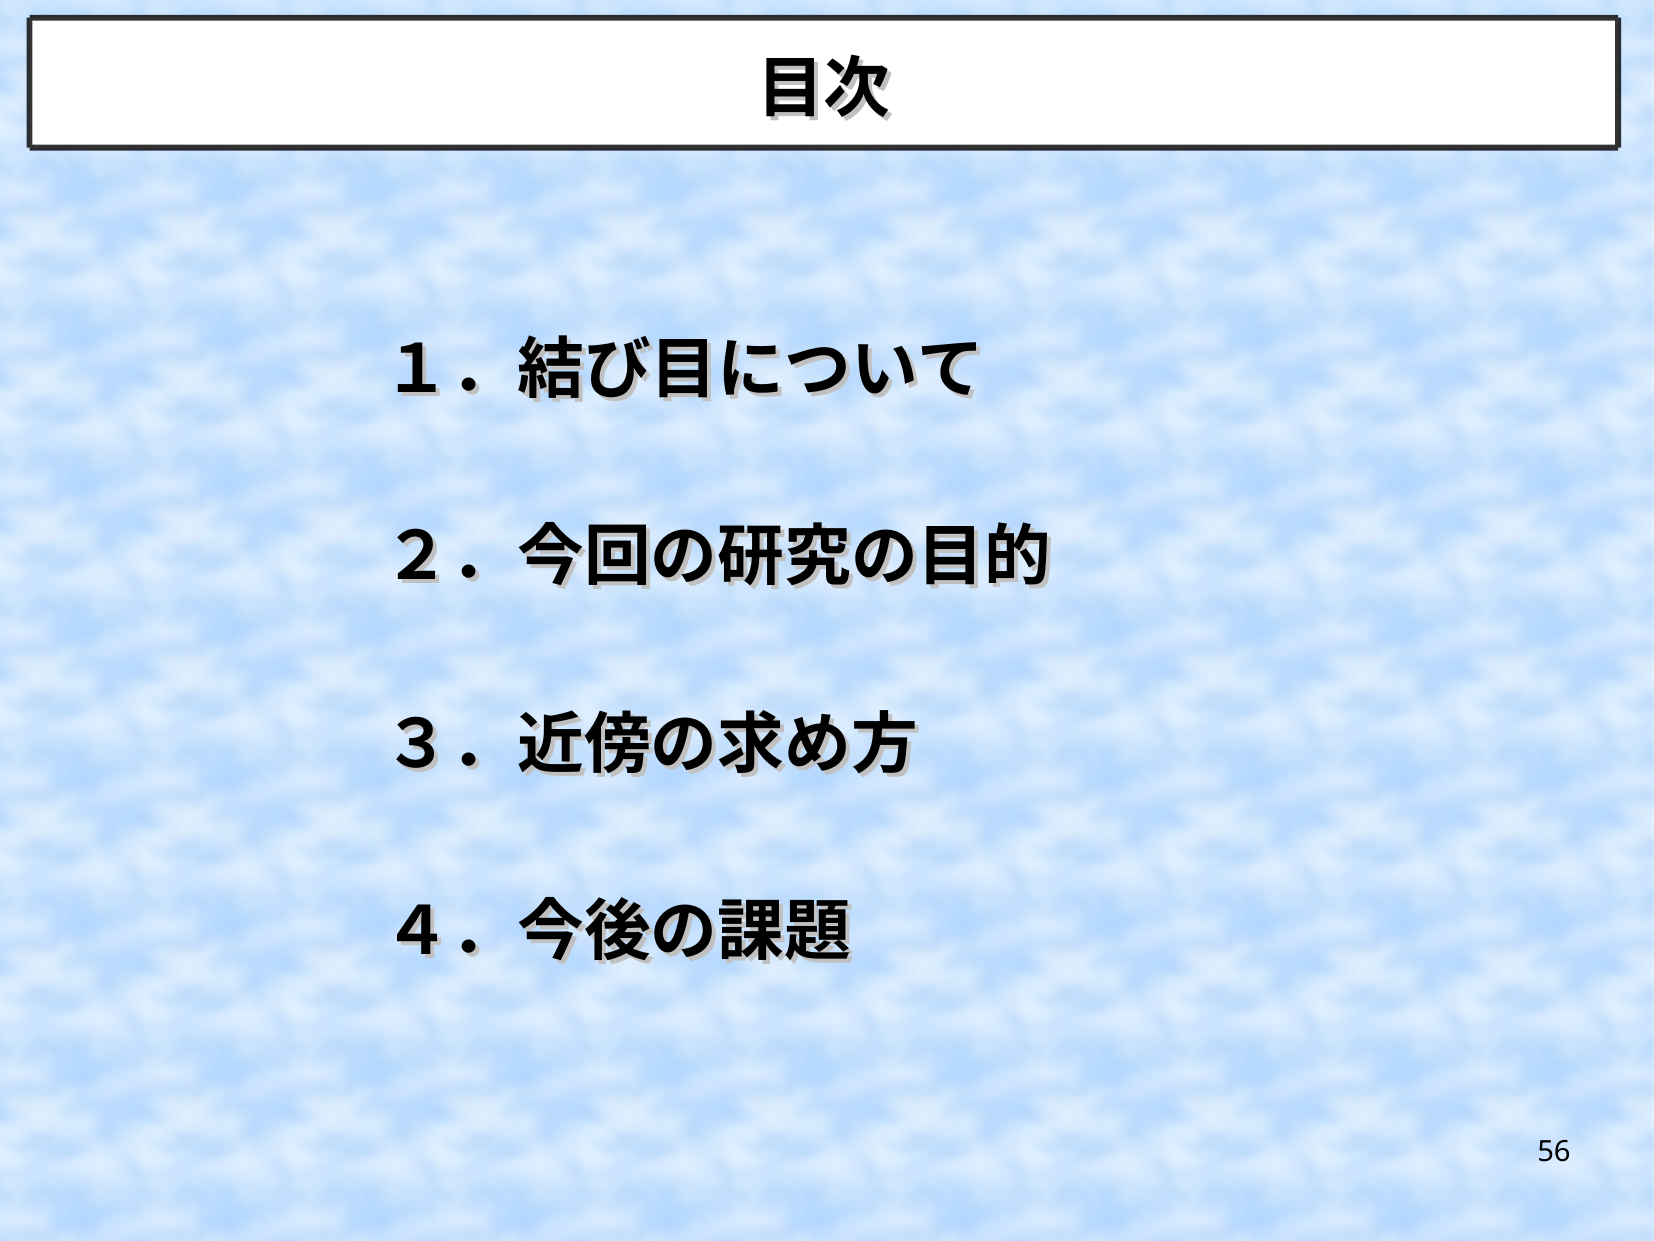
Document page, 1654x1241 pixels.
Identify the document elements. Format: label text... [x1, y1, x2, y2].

text_box １．結び目について ２．今回の研究の目的 ３．近傍の求め方 ４．今後の課題 [369, 307, 1285, 883]
text_box 目次 [29, 17, 1619, 148]
picture [0, 0, 1654, 1241]
